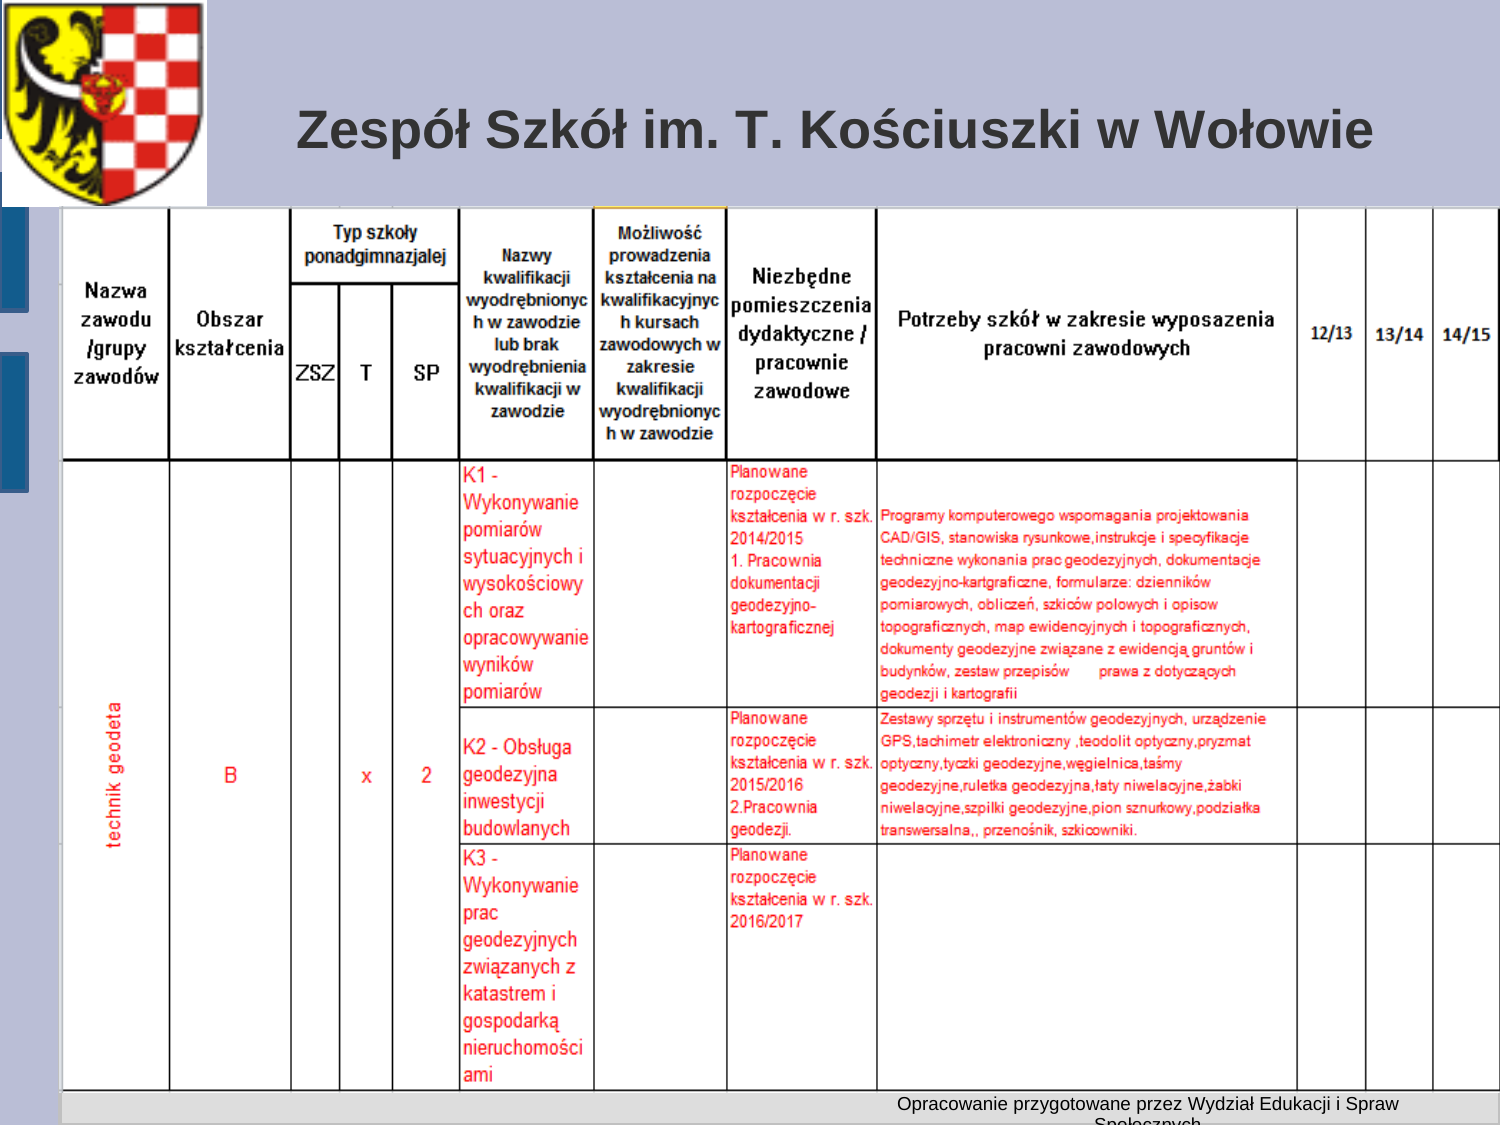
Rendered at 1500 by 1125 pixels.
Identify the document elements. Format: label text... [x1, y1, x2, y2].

title Zespół Szkół im. T. Kościuszki w Wołowie [110, 82, 1392, 178]
picture [2, 0, 207, 207]
chart [59, 206, 1500, 1093]
text_box Opracowanie przygotowane przez Wydział Edukacji i Spraw Społecznych [826, 1093, 1469, 1123]
